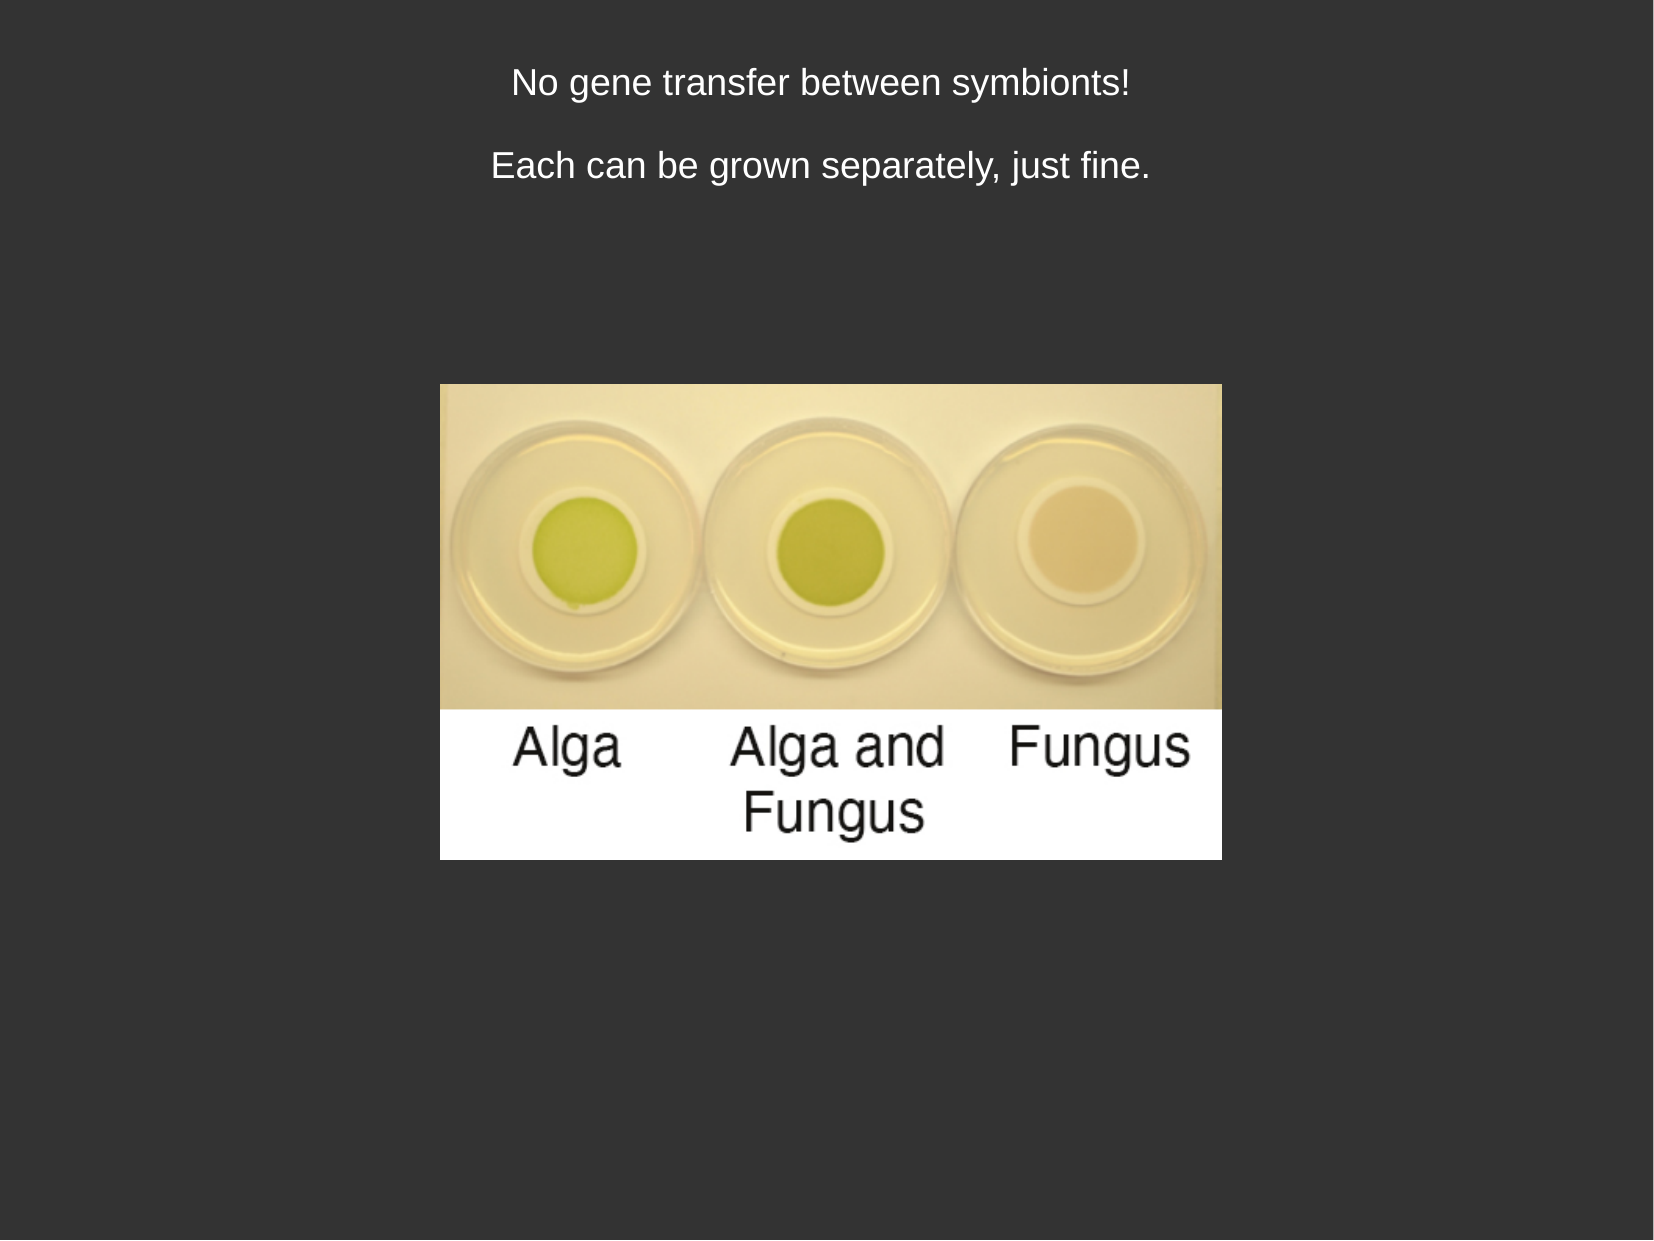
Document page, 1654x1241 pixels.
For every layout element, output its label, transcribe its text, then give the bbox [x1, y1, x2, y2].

picture [440, 384, 1222, 860]
text_box No gene transfer between symbionts! Each can be grown separately, just fine. [104, 53, 1538, 195]
